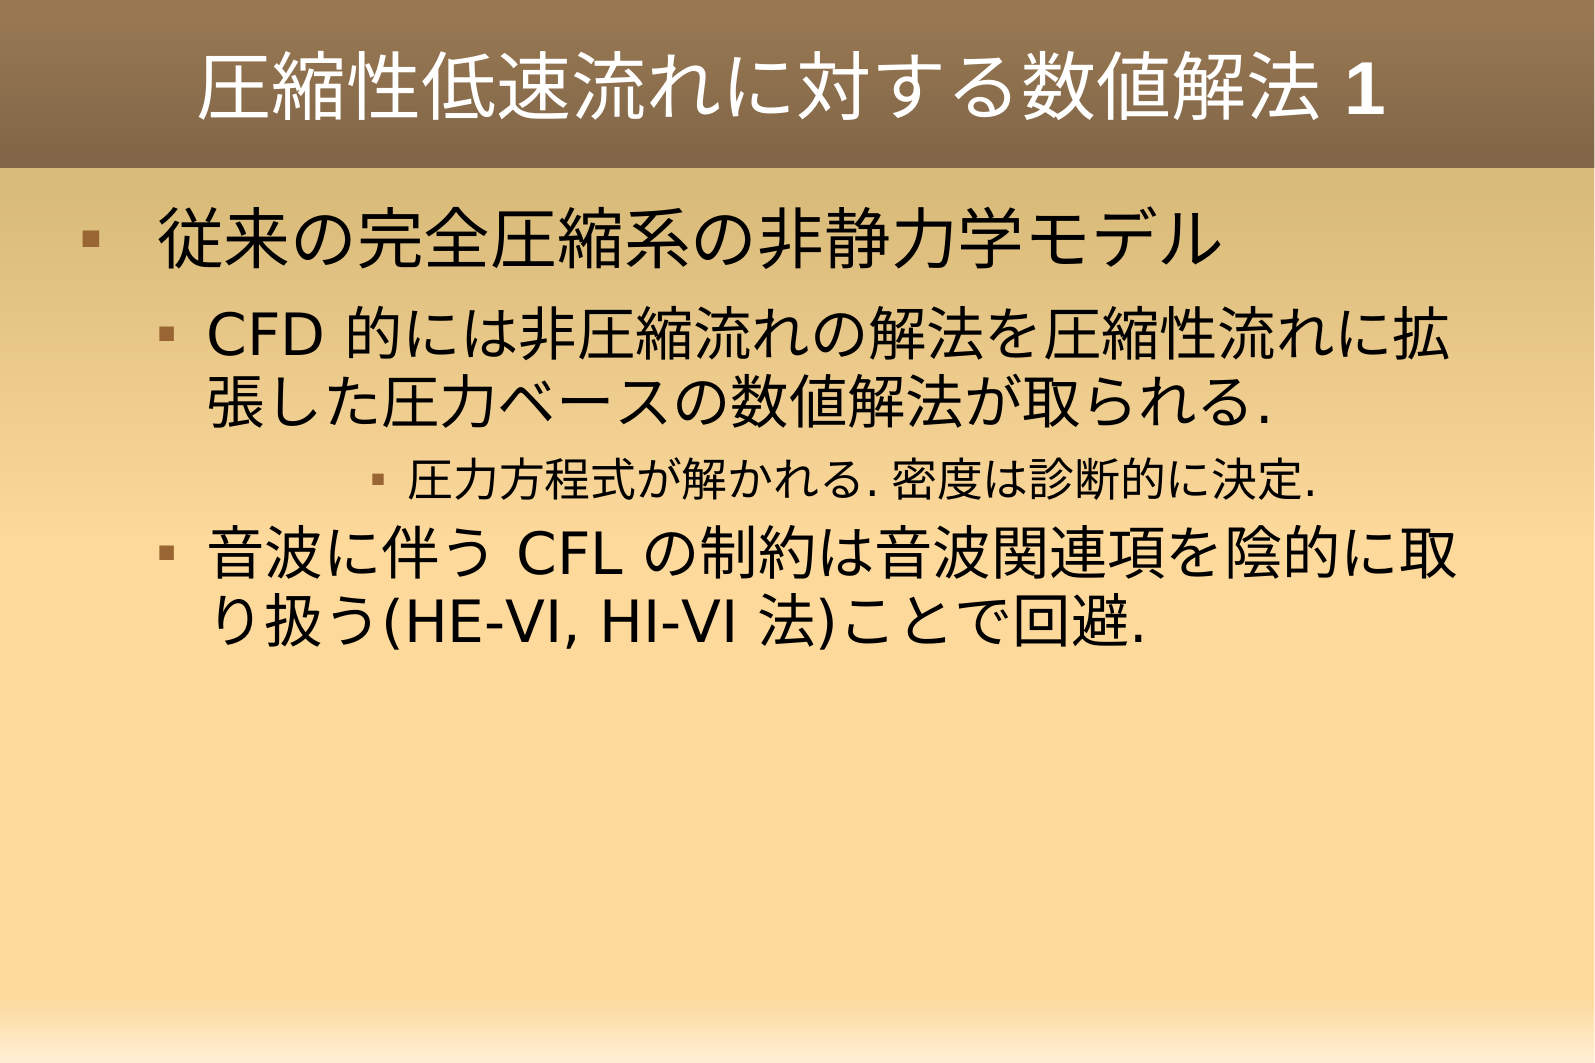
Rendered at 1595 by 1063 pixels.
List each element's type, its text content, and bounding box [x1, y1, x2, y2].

list 従来の完全圧縮系の非静力学モデル CFD 的には非圧縮流れの解法を圧縮性流れに拡張した圧力ベースの数値解法が取られる. 圧力方程式が解かれる. 密度は診断的に決定. 音波に伴う CFL の制約は音波関連項を陰的に取り扱う(HE-VI, HI-VI 法)ことで回避. [64, 202, 1500, 904]
picture [0, 0, 1595, 1063]
title 圧縮性低速流れに対する数値解法 1 [74, 0, 1510, 178]
